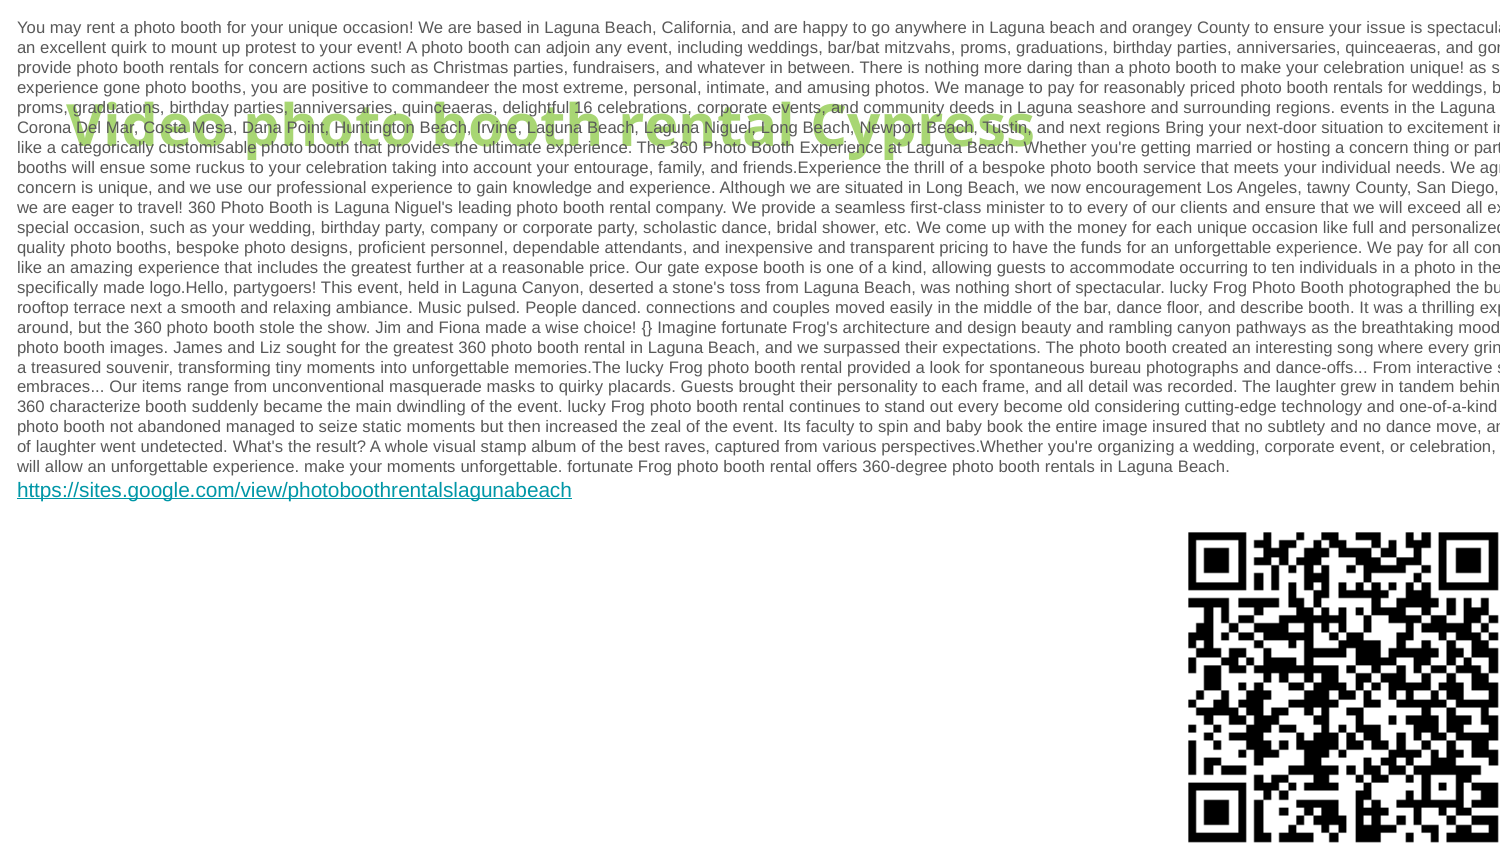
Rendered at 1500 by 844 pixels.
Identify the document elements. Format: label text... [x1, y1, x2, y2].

picture [1187, 531, 1500, 844]
text_box You may rent a photo booth for your unique occasion! We are based in Laguna Beach, California, and are happy to go anywhere in Laguna beach and orangey County to ensure your issue is spectacular. A photo booth is an excellent quirk to mount up protest to your event! A photo booth can adjoin any event, including weddings, bar/bat mitzvahs, proms, graduations, birthday parties, anniversaries, quinceaeras, and gorgeous 16. We next provide photo booth rentals for concern actions such as Christmas parties, fundraisers, and whatever in between. There is nothing more daring than a photo booth to make your celebration unique! as soon as our experience gone photo booths, you are positive to commandeer the most extreme, personal, intimate, and amusing photos. We manage to pay for reasonably priced photo booth rentals for weddings, bar/bat mitzvahs, proms, graduations, birthday parties, anniversaries, quinceaeras, delightful 16 celebrations, corporate events, and community deeds in Laguna seashore and surrounding regions. events in the Laguna Beach, Anaheim, Corona Del Mar, Costa Mesa, Dana Point, Huntington Beach, Irvine, Laguna Beach, Laguna Niguel, Long Beach, Newport Beach, Tustin, and next regions Bring your next-door situation to excitement in Laguna seashore like a categorically customisable photo booth that provides the ultimate experience. The 360 Photo Booth Experience at Laguna Beach. Whether you're getting married or hosting a concern thing or party, our personalized booths will ensue some ruckus to your celebration taking into account your entourage, family, and friends.Experience the thrill of a bespoke photo booth service that meets your individual needs. We agree to that every concern is unique, and we use our professional experience to gain knowledge and experience. Although we are situated in Long Beach, we now encouragement Los Angeles, tawny County, San Diego, and Phoenix, and we are eager to travel! 360 Photo Booth is Laguna Niguel's leading photo booth rental company. We provide a seamless first-class minister to to every of our clients and ensure that we will exceed all expectations for any special occasion, such as your wedding, birthday party, company or corporate party, scholastic dance, bridal shower, etc. We come up with the money for each unique occasion like full and personalized packages, high-quality photo booths, bespoke photo designs, proficient personnel, dependable attendants, and inexpensive and transparent pricing to have the funds for an unforgettable experience. We pay for all consumers and clients like an amazing experience that includes the greatest further at a reasonable price. Our gate expose booth is one of a kind, allowing guests to accommodate occurring to ten individuals in a photo in the manner of a specifically made logo.Hello, partygoers! This event, held in Laguna Canyon, deserted a stone's toss from Laguna Beach, was nothing short of spectacular. lucky Frog Photo Booth photographed the business upon a rooftop terrace next a smooth and relaxing ambiance. Music pulsed. People danced. connections and couples moved easily in the middle of the bar, dance floor, and describe booth. It was a thrilling experience every around, but the 360 photo booth stole the show. Jim and Fiona made a wise choice! {} Imagine fortunate Frog's architecture and design beauty and rambling canyon pathways as the breathtaking mood for 360-degree photo booth images. James and Liz sought for the greatest 360 photo booth rental in Laguna Beach, and we surpassed their expectations. The photo booth created an interesting song where every grin and pose became a treasured souvenir, transforming tiny moments into unforgettable memories.The lucky Frog photo booth rental provided a look for spontaneous bureau photographs and dance-offs... From interactive sketches to eager embraces... Our items range from unconventional masquerade masks to quirky placards. Guests brought their personality to each frame, and all detail was recorded. The laughter grew in tandem behind the prints. The 360 characterize booth suddenly became the main dwindling of the event. lucky Frog photo booth rental continues to stand out every become old considering cutting-edge technology and one-of-a-kind features.The 360 photo booth not abandoned managed to seize static moments but then increased the zeal of the event. Its faculty to spin and baby book the entire image insured that no subtlety and no dance move, and no rushed burst of laughter went undetected. What's the result? A whole visual stamp album of the best raves, captured from various perspectives.Whether you're organizing a wedding, corporate event, or celebration, our 360 photo booth will allow an unforgettable experience. make your moments unforgettable. fortunate Frog photo booth rental offers 360-degree photo booth rentals in Laguna Beach. https://sites.google.com/view/photoboothrentalslagunabeach [2, 2, 1500, 844]
